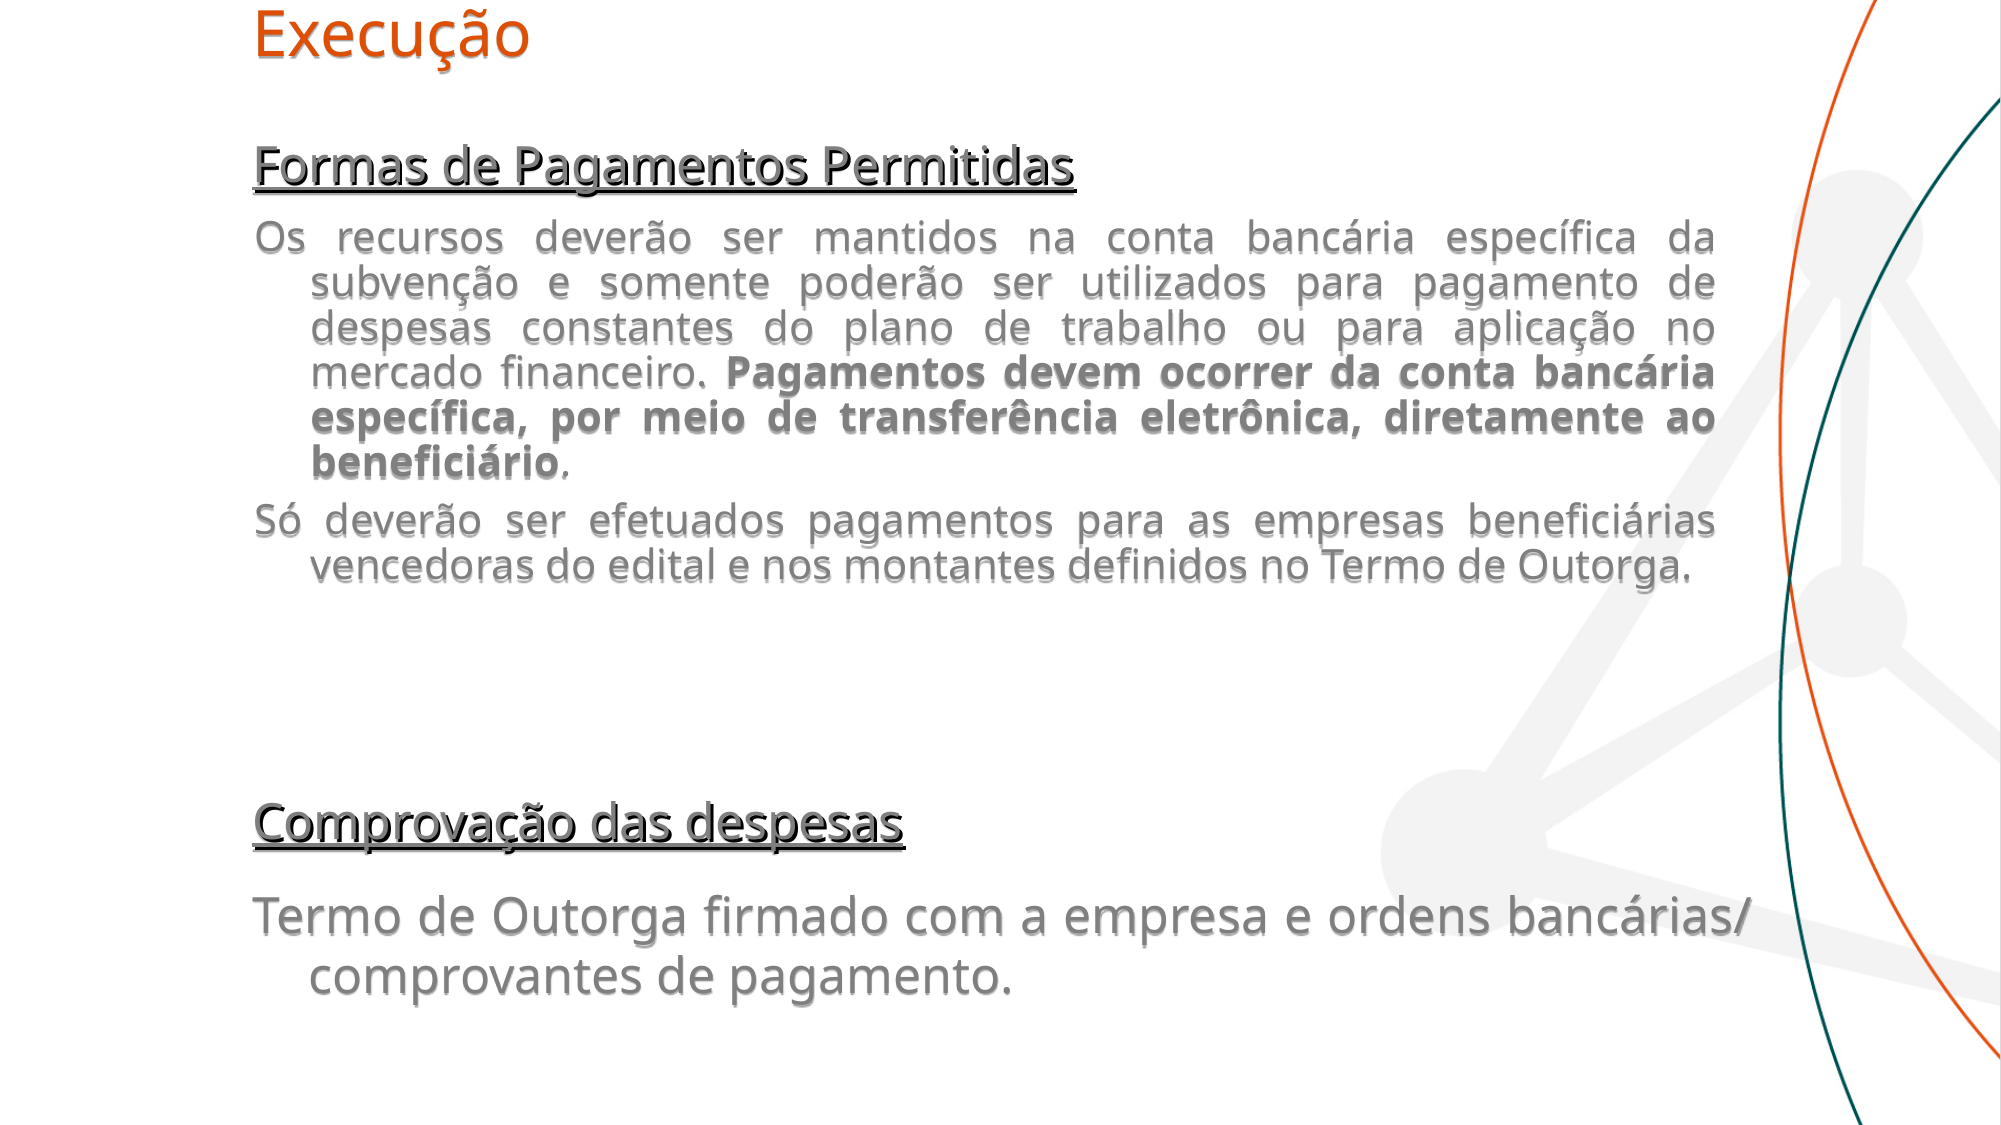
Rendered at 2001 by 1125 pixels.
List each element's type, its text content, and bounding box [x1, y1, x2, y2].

text_box Termo de Outorga firmado com a empresa e ordens bancárias/ comprovantes de pagamento. [237, 875, 1768, 1125]
text_box Os recursos deverão ser mantidos na conta bancária específica da subvenção e somente poderão ser utilizados para pagamento de despesas constantes do plano de trabalho ou para aplicação no mercado financeiro. Pagamentos devem ocorrer da conta bancária específica, por meio de transferência eletrônica, diretamente ao beneficiário. Só deverão ser efetuados pagamentos para as empresas beneficiárias vencedoras do edital e nos montantes definidos no Termo de Outorga. [220, 208, 1733, 608]
text_box Formas de Pagamentos Permitidas [237, 125, 1154, 202]
text_box Comprovação das despesas [237, 782, 1154, 858]
text_box Execução [237, 0, 1250, 155]
